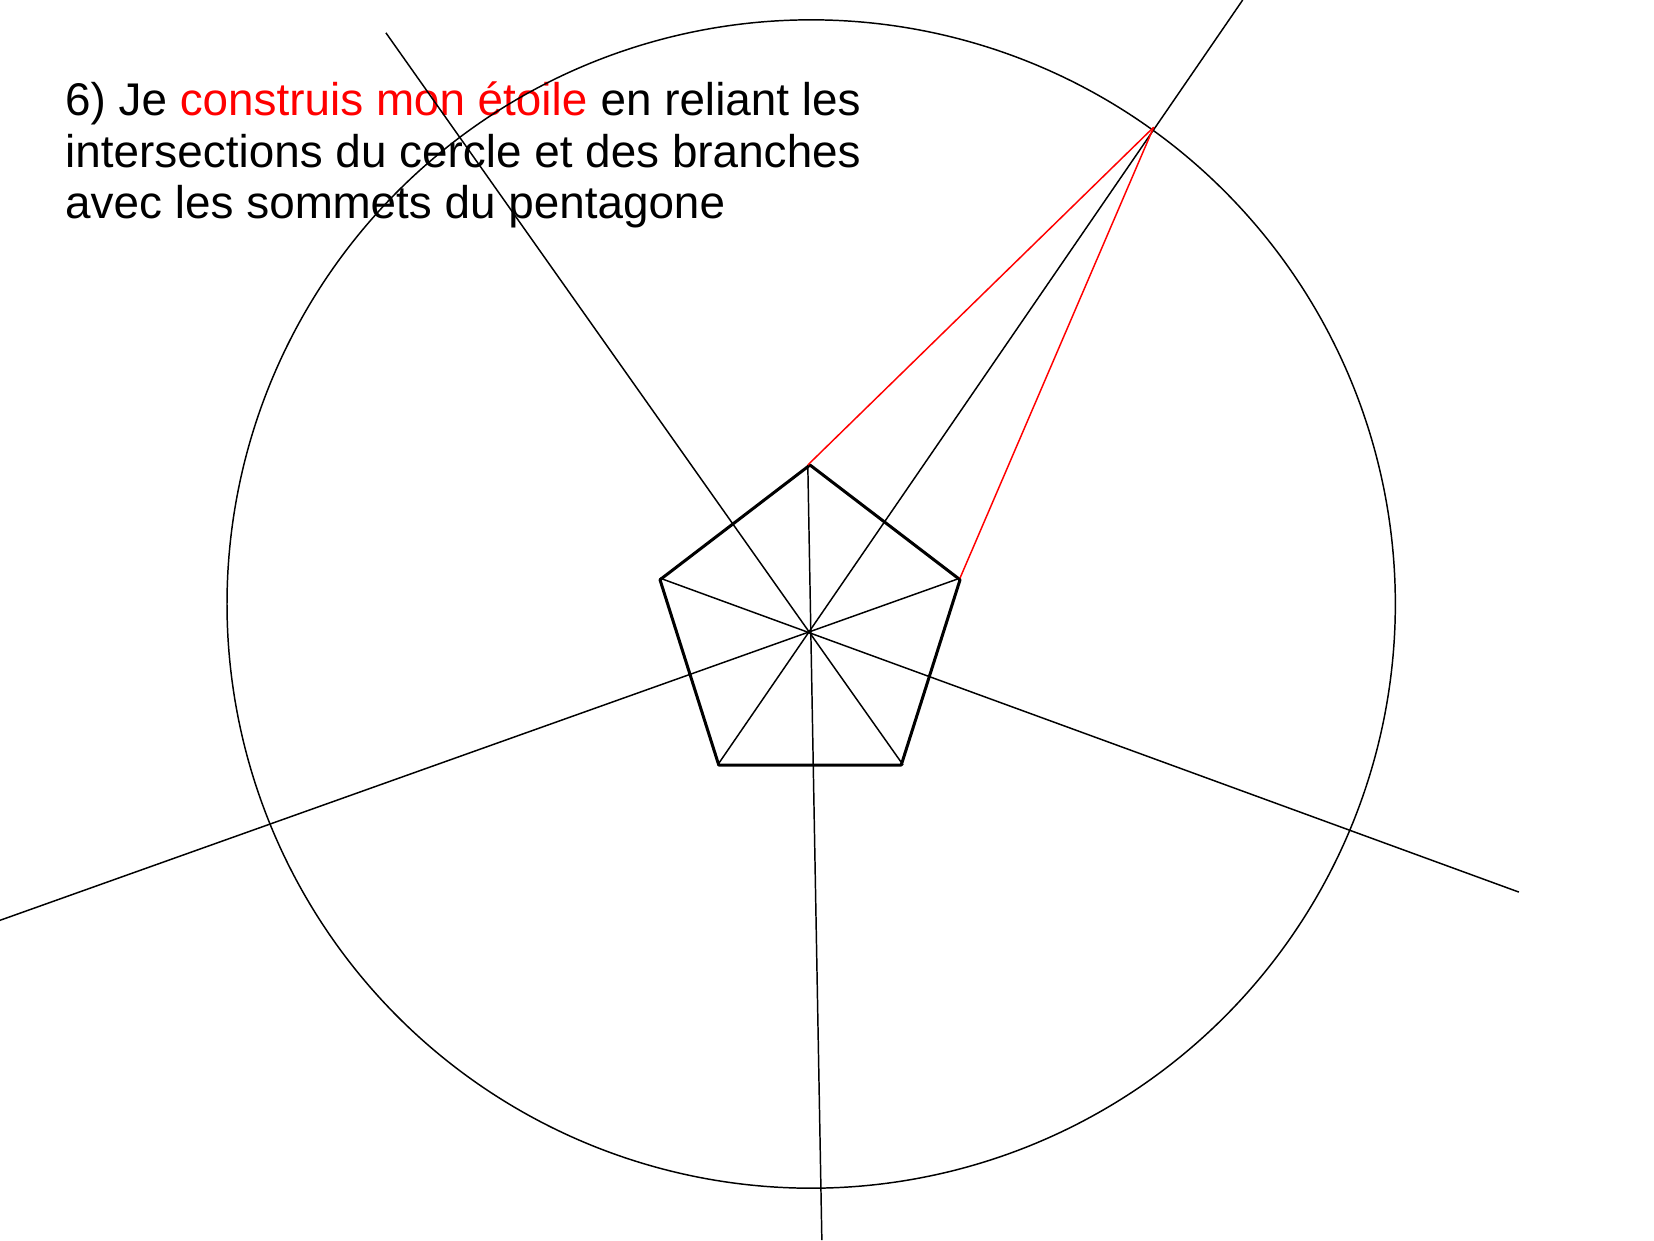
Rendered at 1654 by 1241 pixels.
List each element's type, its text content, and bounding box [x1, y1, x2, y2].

text_box 6) Je construis mon étoile en reliant les intersections du cercle et des branches avec les sommets du pentagone [462, 65, 880, 237]
text_box 6) Je construis mon étoile en reliant les intersections du cercle et des branches avec les sommets du pentagone [411, 65, 581, 135]
text_box 6) Je construis mon étoile en reliant les intersections du cercle et des branches avec les sommets du pentagone [48, 65, 457, 237]
text_box 6) Je construis mon étoile en reliant les intersections du cercle et des branches avec les sommets du pentagone [359, 139, 528, 237]
